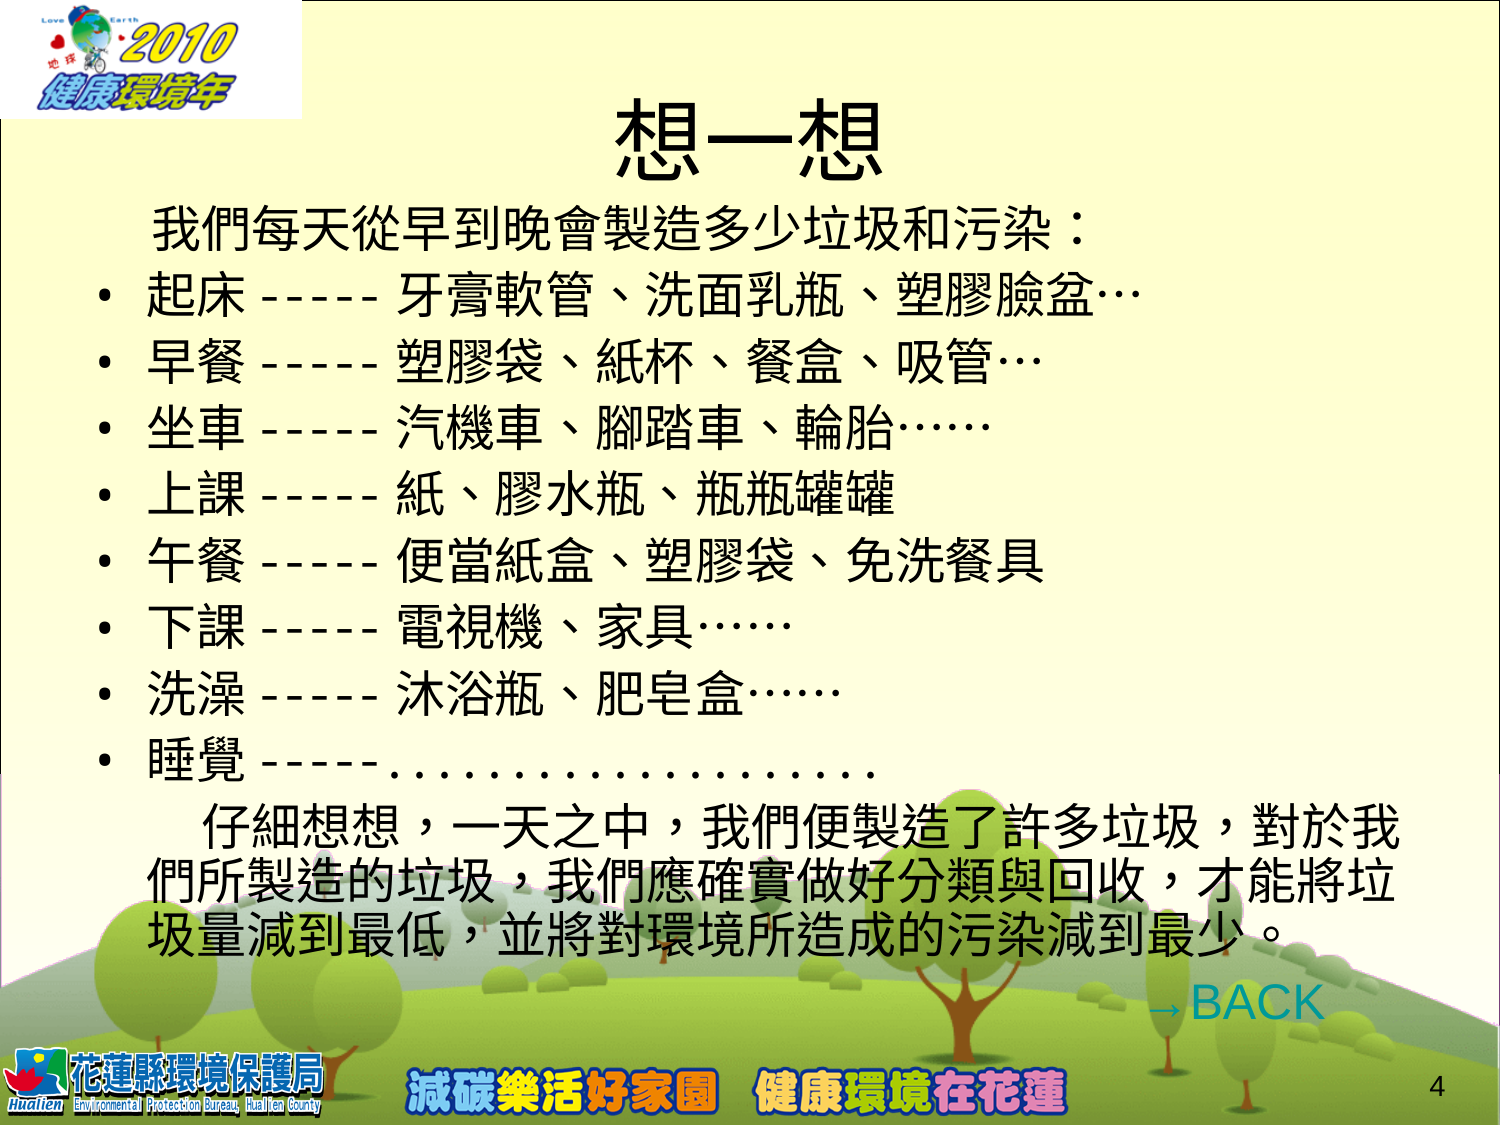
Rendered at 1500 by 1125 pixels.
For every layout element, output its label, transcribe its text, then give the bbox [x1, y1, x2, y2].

picture [0, 774, 1500, 1125]
list 我們每天從早到晚會製造多少垃圾和污染： 起床-----牙膏軟管、洗面乳瓶、塑膠臉盆… 早餐-----塑膠袋、紙杯、餐盒、吸管… 坐車-----汽機車、腳踏車、輪胎…… 上課-----紙、膠水瓶、瓶瓶罐罐 午餐-----便當紙盒、塑膠袋、免洗餐具 下課-----電視機、家具…… 洗澡-----沐浴瓶、肥皂盒…… 睡覺-----.................... 仔細想想，一天之中，我們便製造了許多垃圾，對於我們所製造的垃圾，我們應確實做好分類與回收，才能將垃圾量減到最低，並將對環境所造成的污染減到最少。 →BACK [75, 196, 1426, 1083]
title 想一想 [75, 45, 1426, 196]
picture [0, 0, 302, 119]
